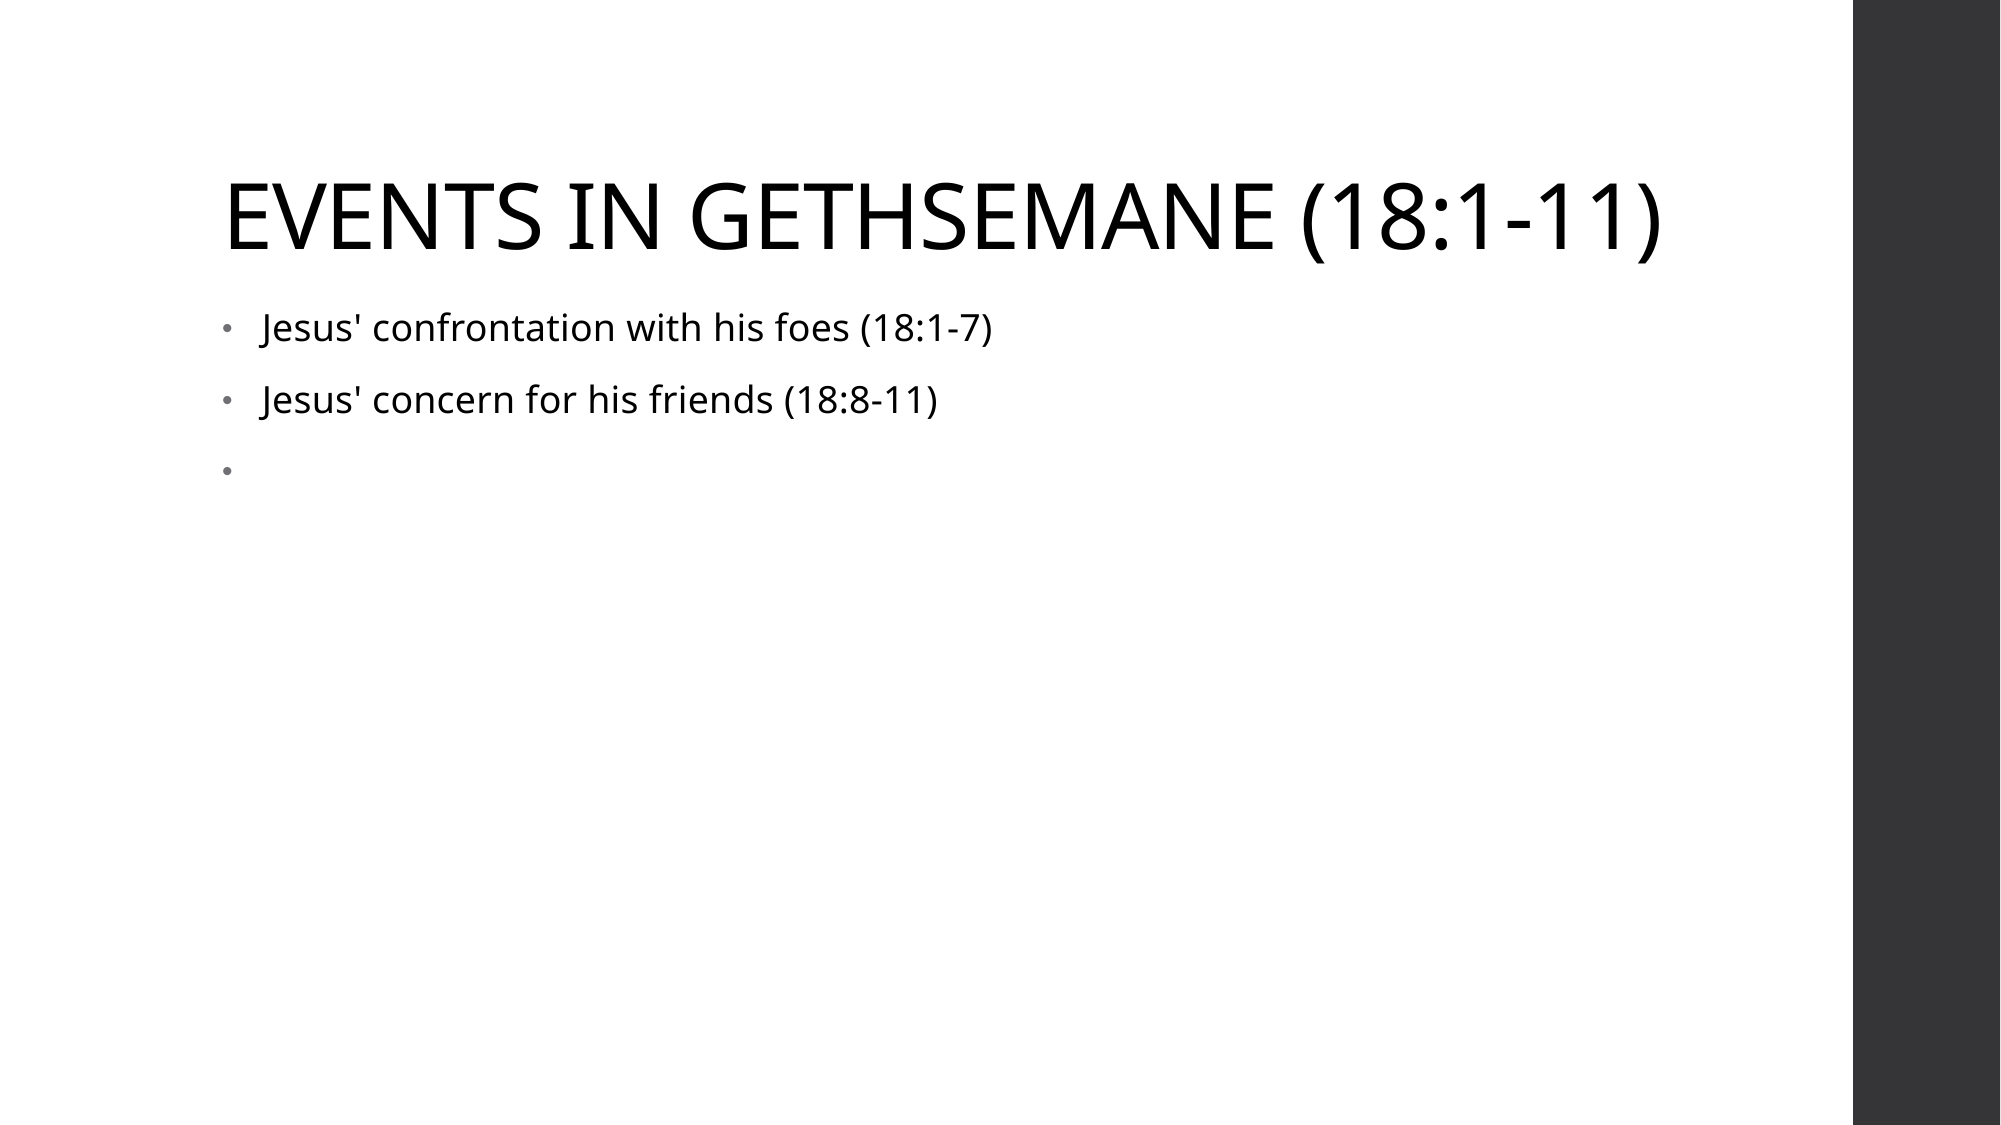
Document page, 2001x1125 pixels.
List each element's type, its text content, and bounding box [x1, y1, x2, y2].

list Jesus' confrontation with his foes (18:1-7) Jesus' concern for his friends (18:8-11) [206, 299, 1617, 1014]
title EVENTS IN GETHSEMANE (18:1-11) [206, 60, 1797, 278]
